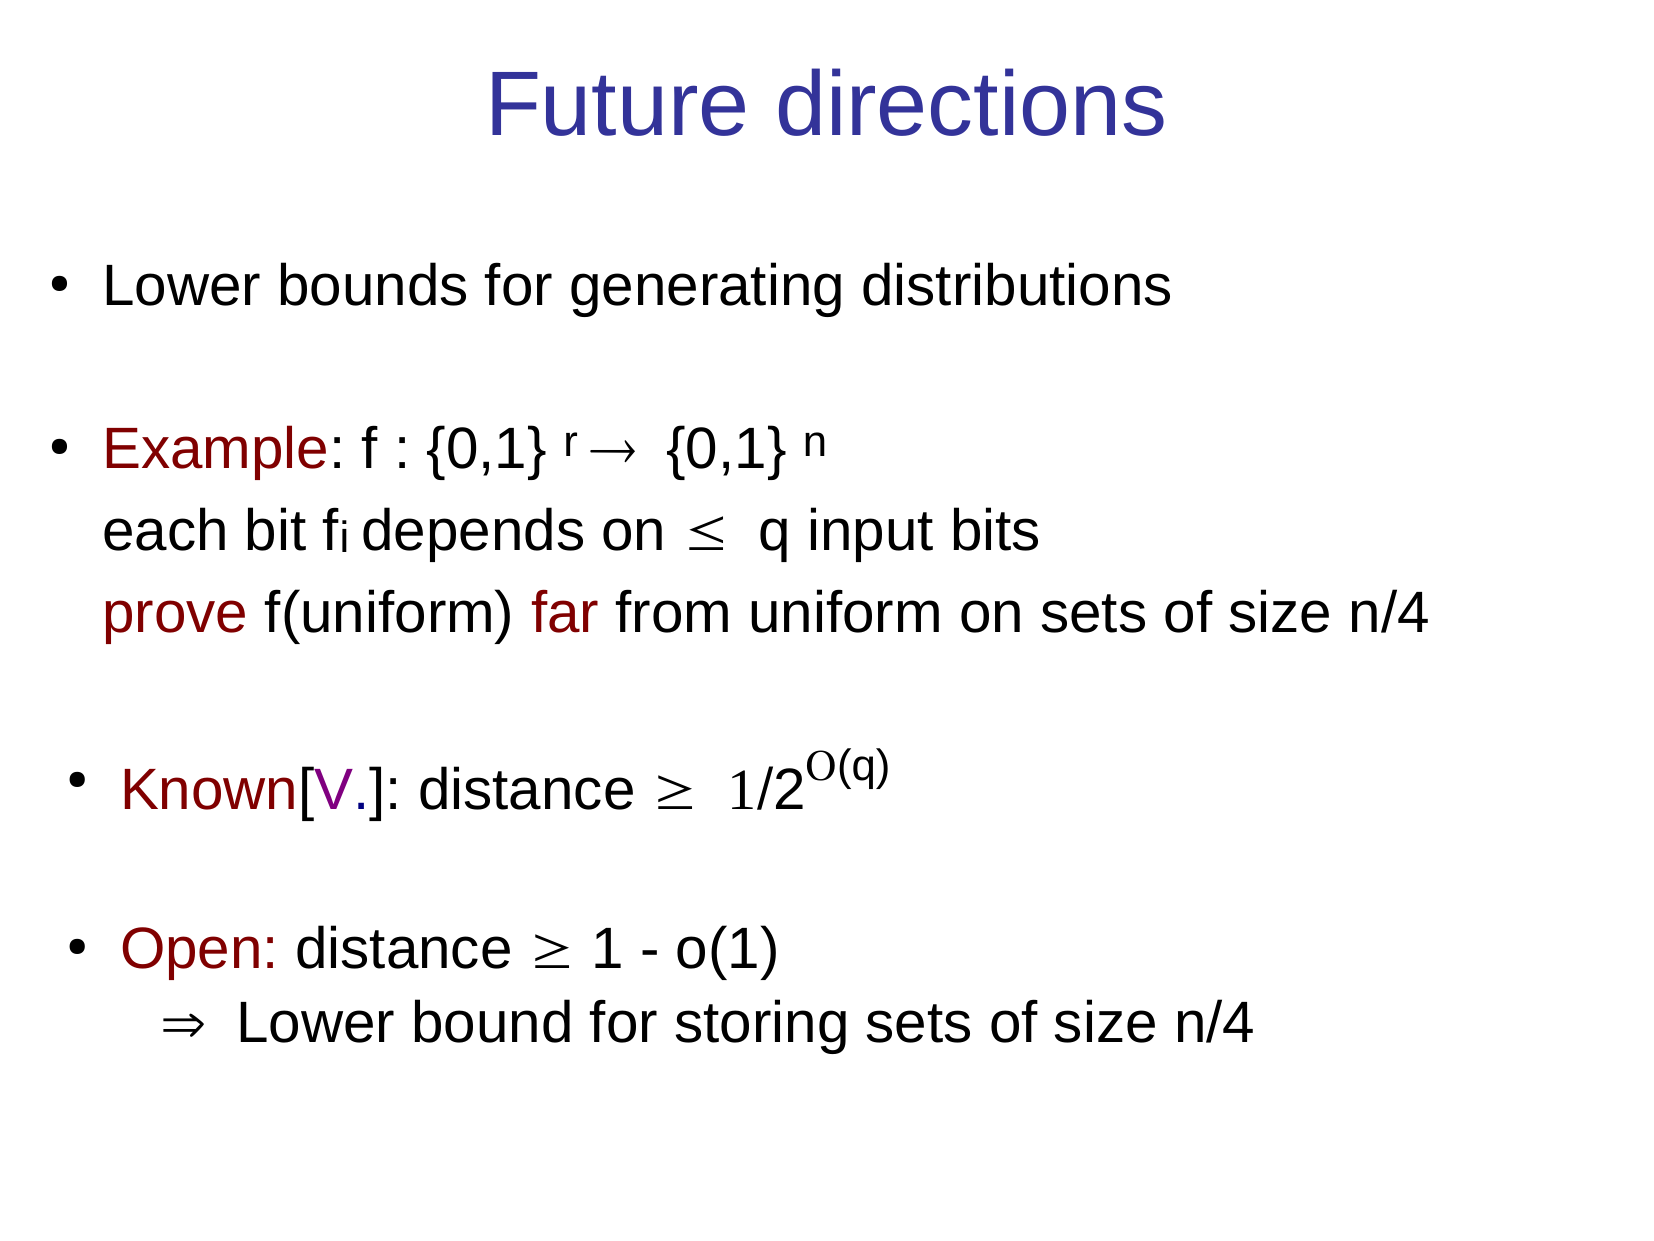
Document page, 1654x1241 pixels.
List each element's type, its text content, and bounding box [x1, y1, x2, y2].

title Future directions [124, 0, 1530, 208]
list Lower bounds for generating distributions Example: f : {0,1} r  {0,1} n each bit fi depends on  q input bits prove f(uniform) far from uniform on sets of size n/4 Known[V.]: distance  1/2O(q) Open: distance  1 - o(1)  Lower bound for storing sets of size n/4 [16, 162, 1654, 1163]
